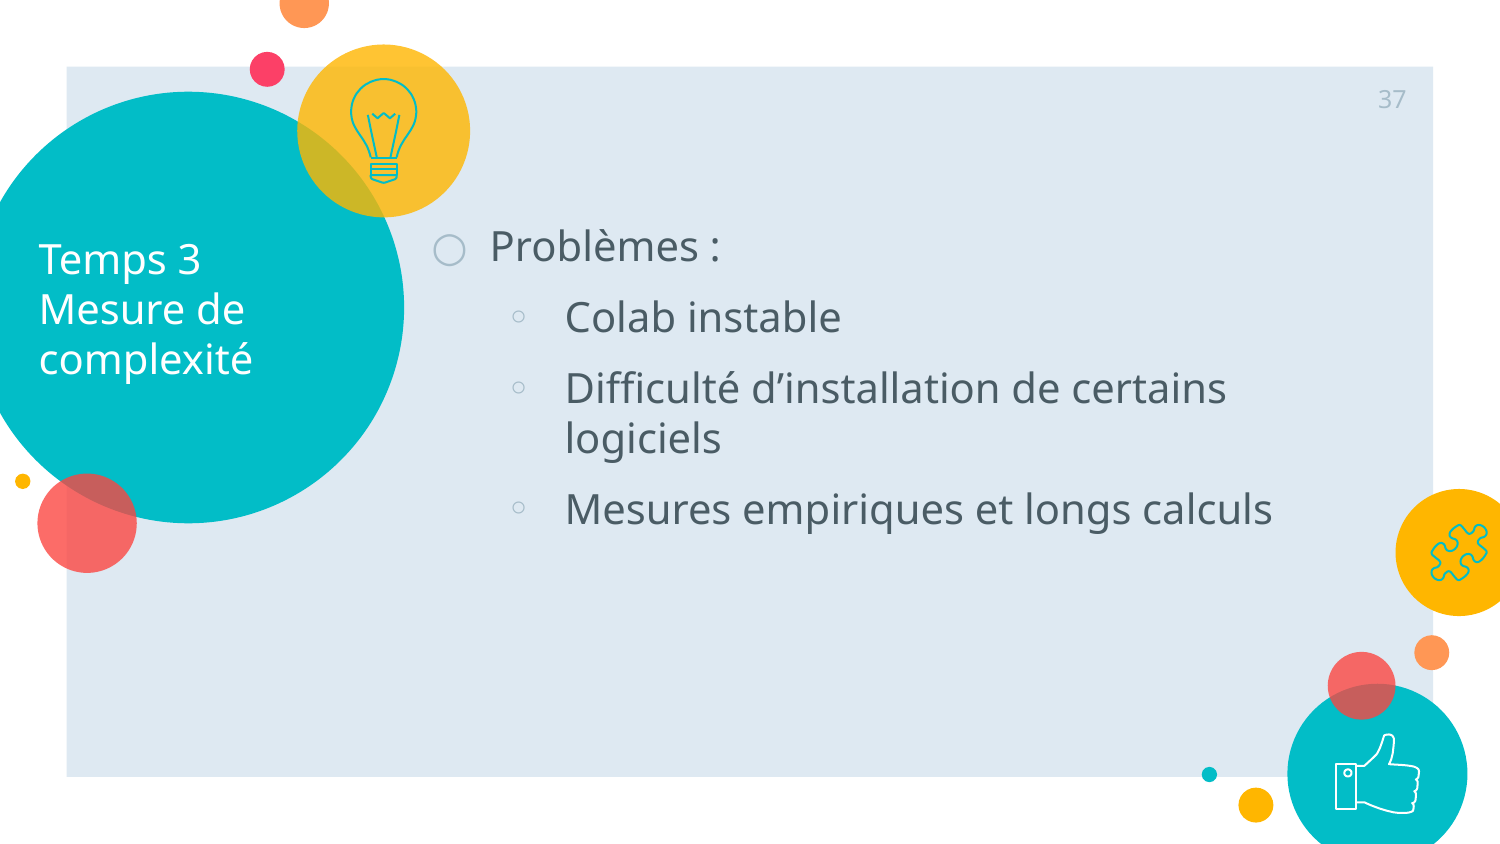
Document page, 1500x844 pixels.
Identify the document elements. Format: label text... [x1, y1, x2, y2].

list Problèmes : Colab instable Difficulté d’installation de certains logiciels Mesures empiriques et longs calculs [399, 205, 1339, 650]
slide_number <number> [1331, 68, 1422, 134]
title Temps 3 Mesure de complexité [23, 91, 375, 524]
